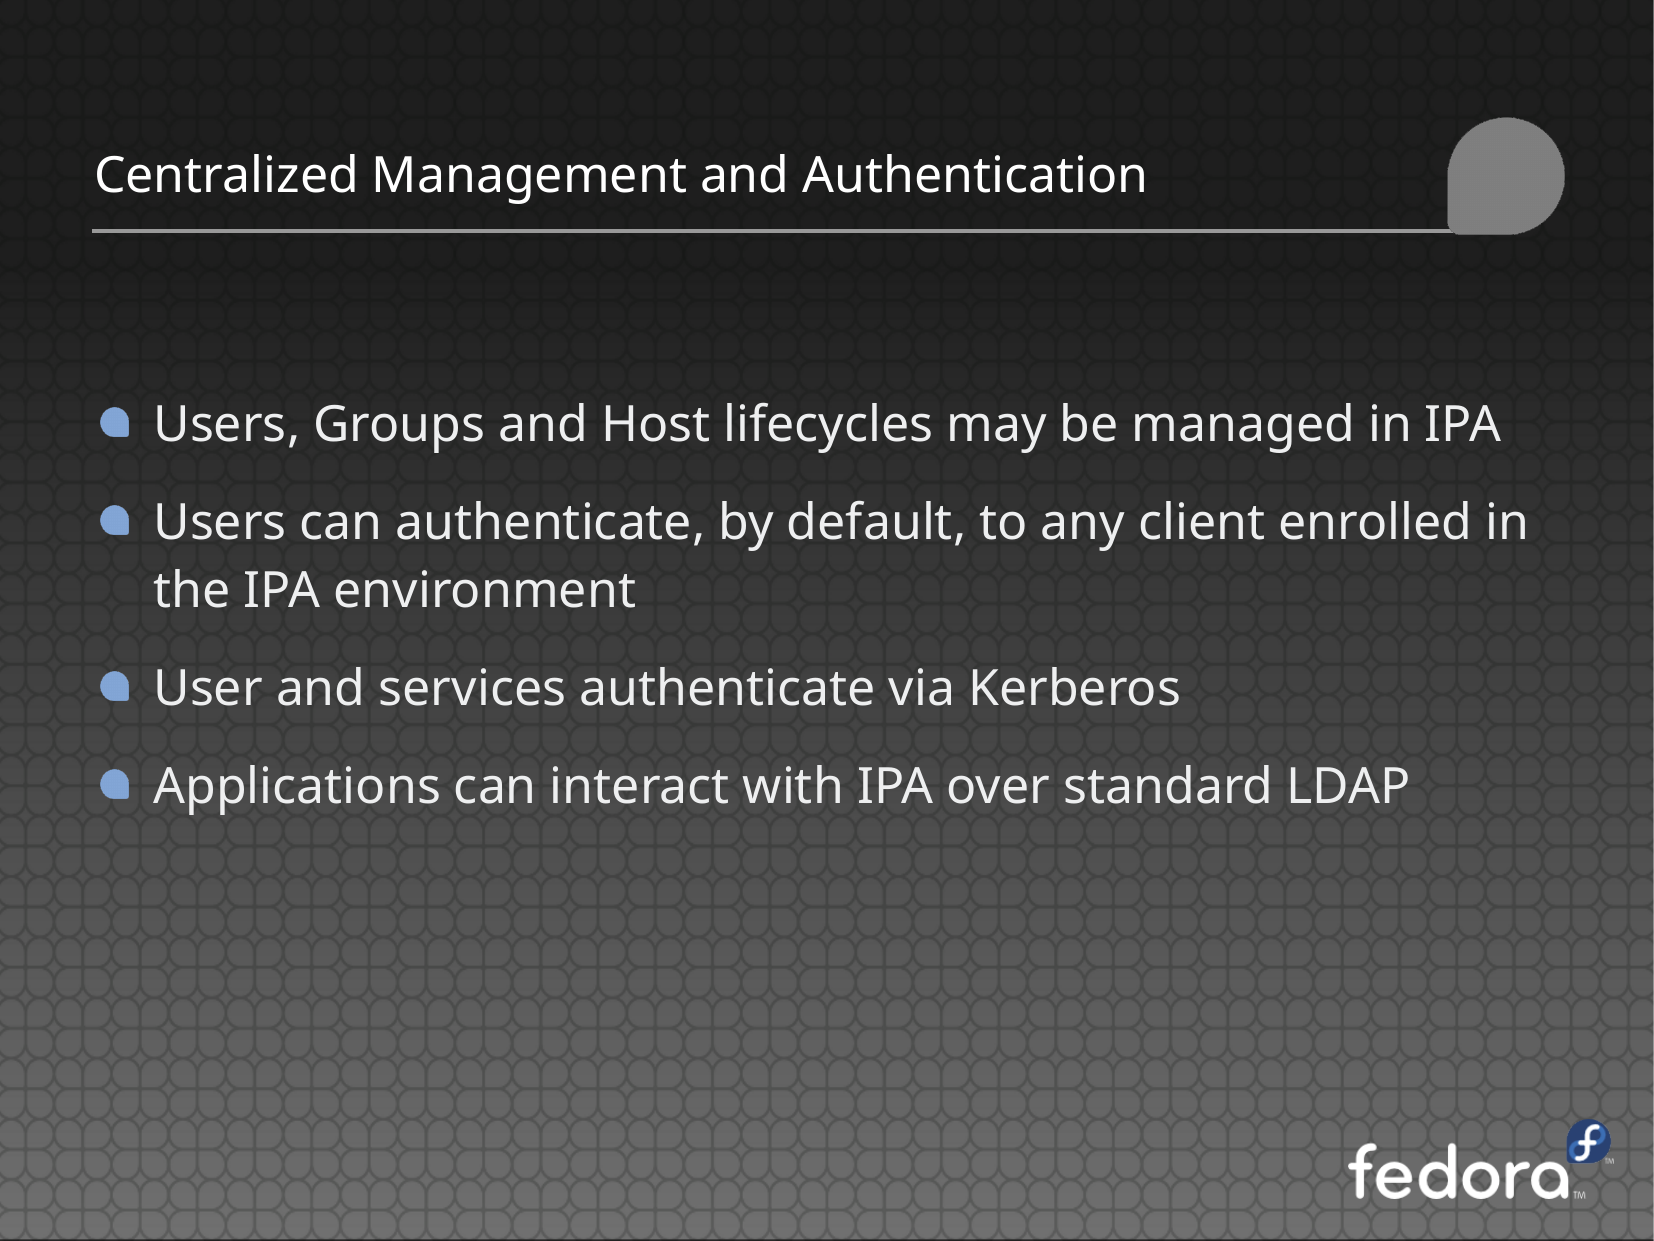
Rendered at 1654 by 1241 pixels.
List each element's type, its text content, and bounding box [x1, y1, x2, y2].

title Centralized Management and Authentication [23, 98, 1526, 249]
picture [0, 0, 1654, 1241]
list Users, Groups and Host lifecycles may be managed in IPA Users can authenticate, by default, to any client enrolled in the IPA environment User and services authenticate via Kerberos Applications can interact with IPA over standard LDAP [82, 290, 1571, 1094]
